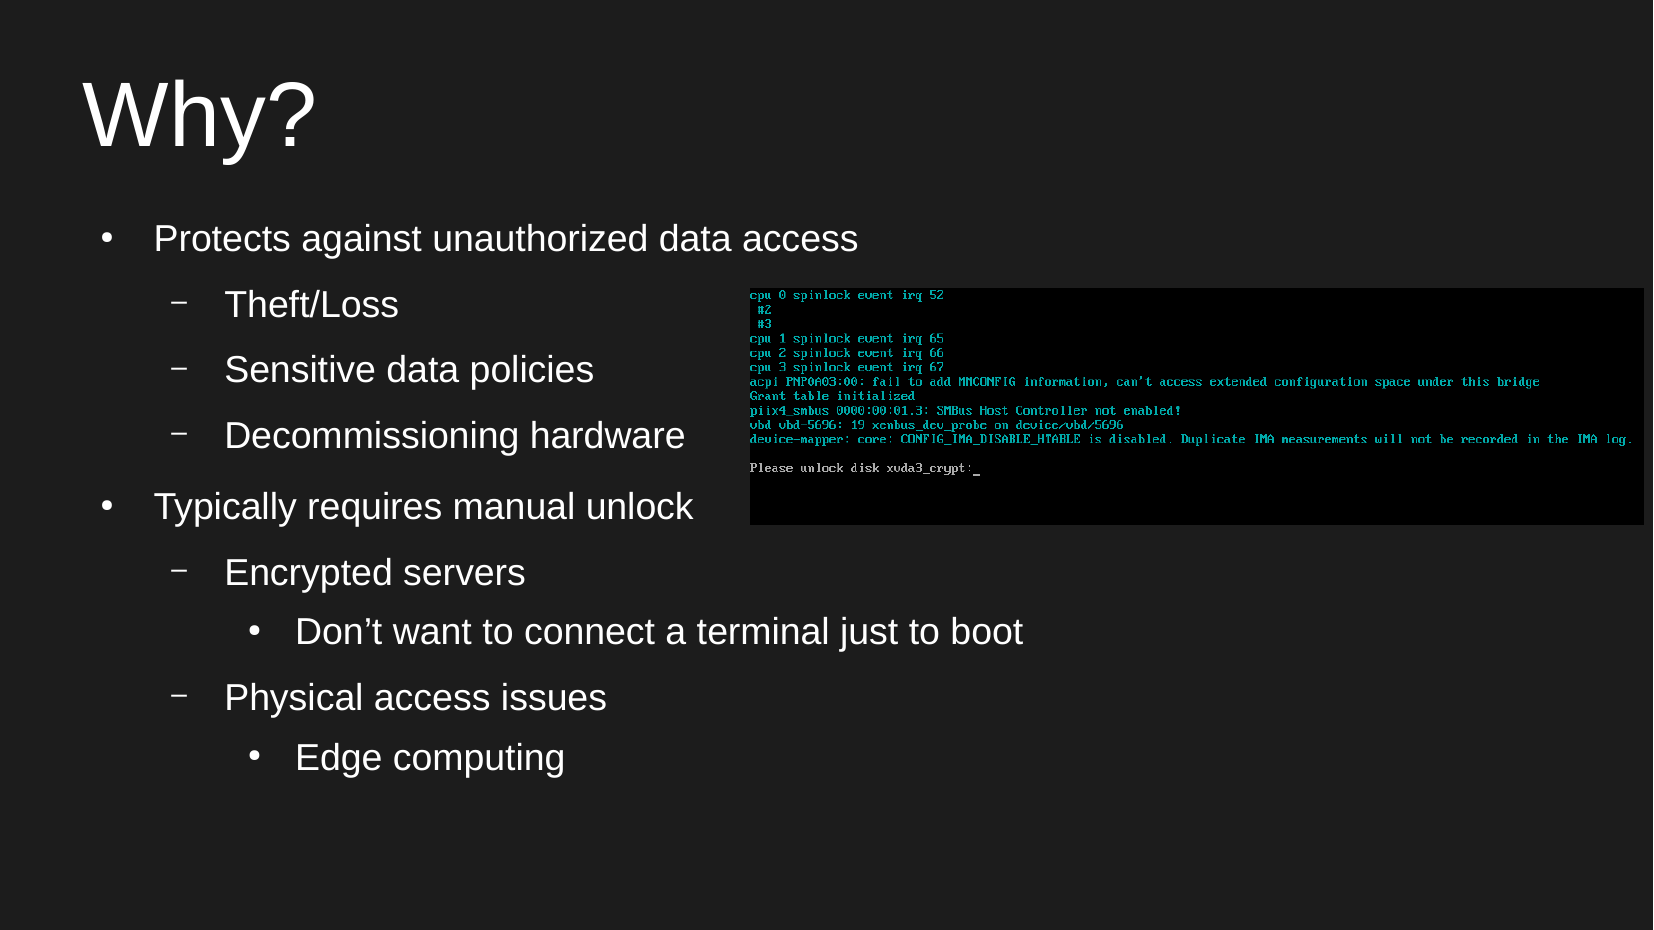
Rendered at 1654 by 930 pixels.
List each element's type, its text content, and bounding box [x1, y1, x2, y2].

picture [750, 288, 1644, 526]
title Why? [82, 37, 1571, 193]
list Protects against unauthorized data access Theft/Loss Sensitive data policies Decommissioning hardware Typically requires manual unlock Encrypted servers Don’t want to connect a terminal just to boot Physical access issues Edge computing [82, 217, 1571, 863]
